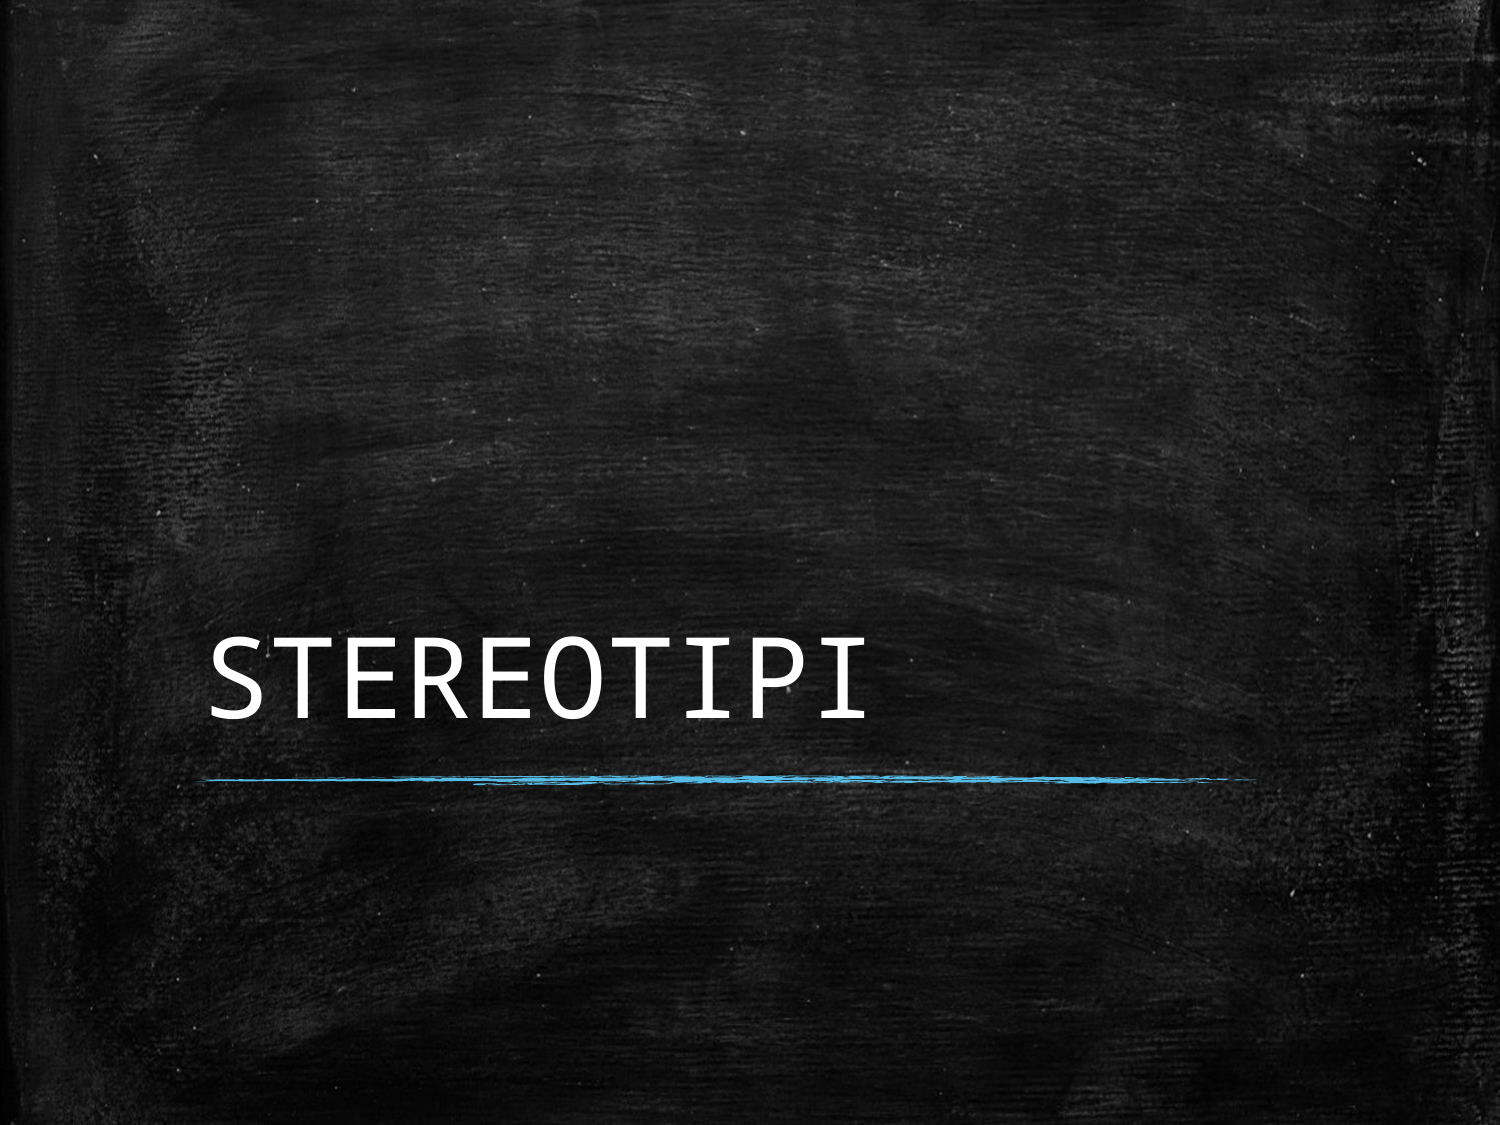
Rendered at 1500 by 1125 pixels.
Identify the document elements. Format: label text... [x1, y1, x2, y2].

picture [0, 0, 1500, 1125]
title STEREOTIPI [187, 312, 1313, 750]
